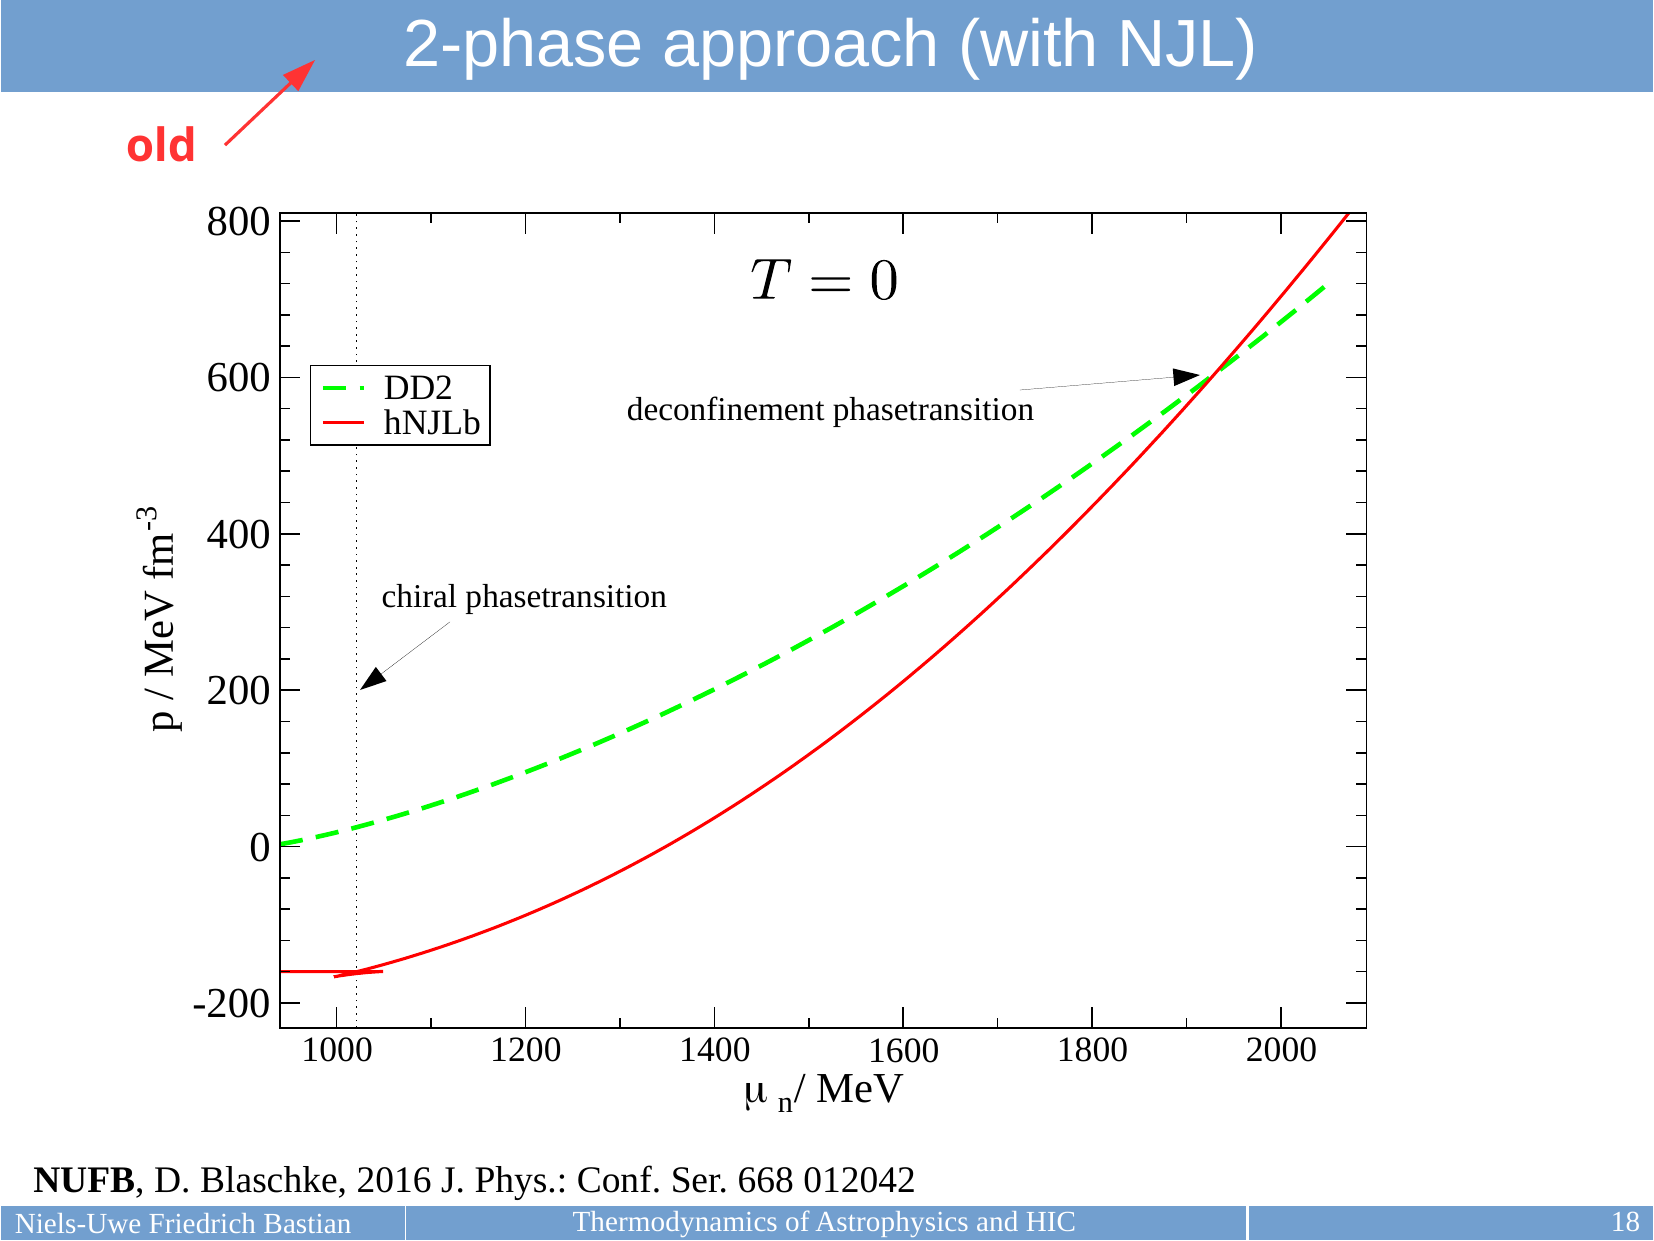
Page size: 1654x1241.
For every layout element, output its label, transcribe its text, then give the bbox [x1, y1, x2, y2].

text_box [750, 258, 899, 301]
text_box chiral phasetransition [366, 570, 683, 622]
text_box deconfinement phasetransition [612, 383, 1051, 436]
title 2-phase approach (with NJL) [86, 5, 1576, 81]
text_box old [111, 105, 241, 196]
text_box NUFB, D. Blaschke, 2016 J. Phys.: Conf. Ser. 668 012042 [18, 1151, 932, 1208]
picture [126, 161, 1446, 1182]
